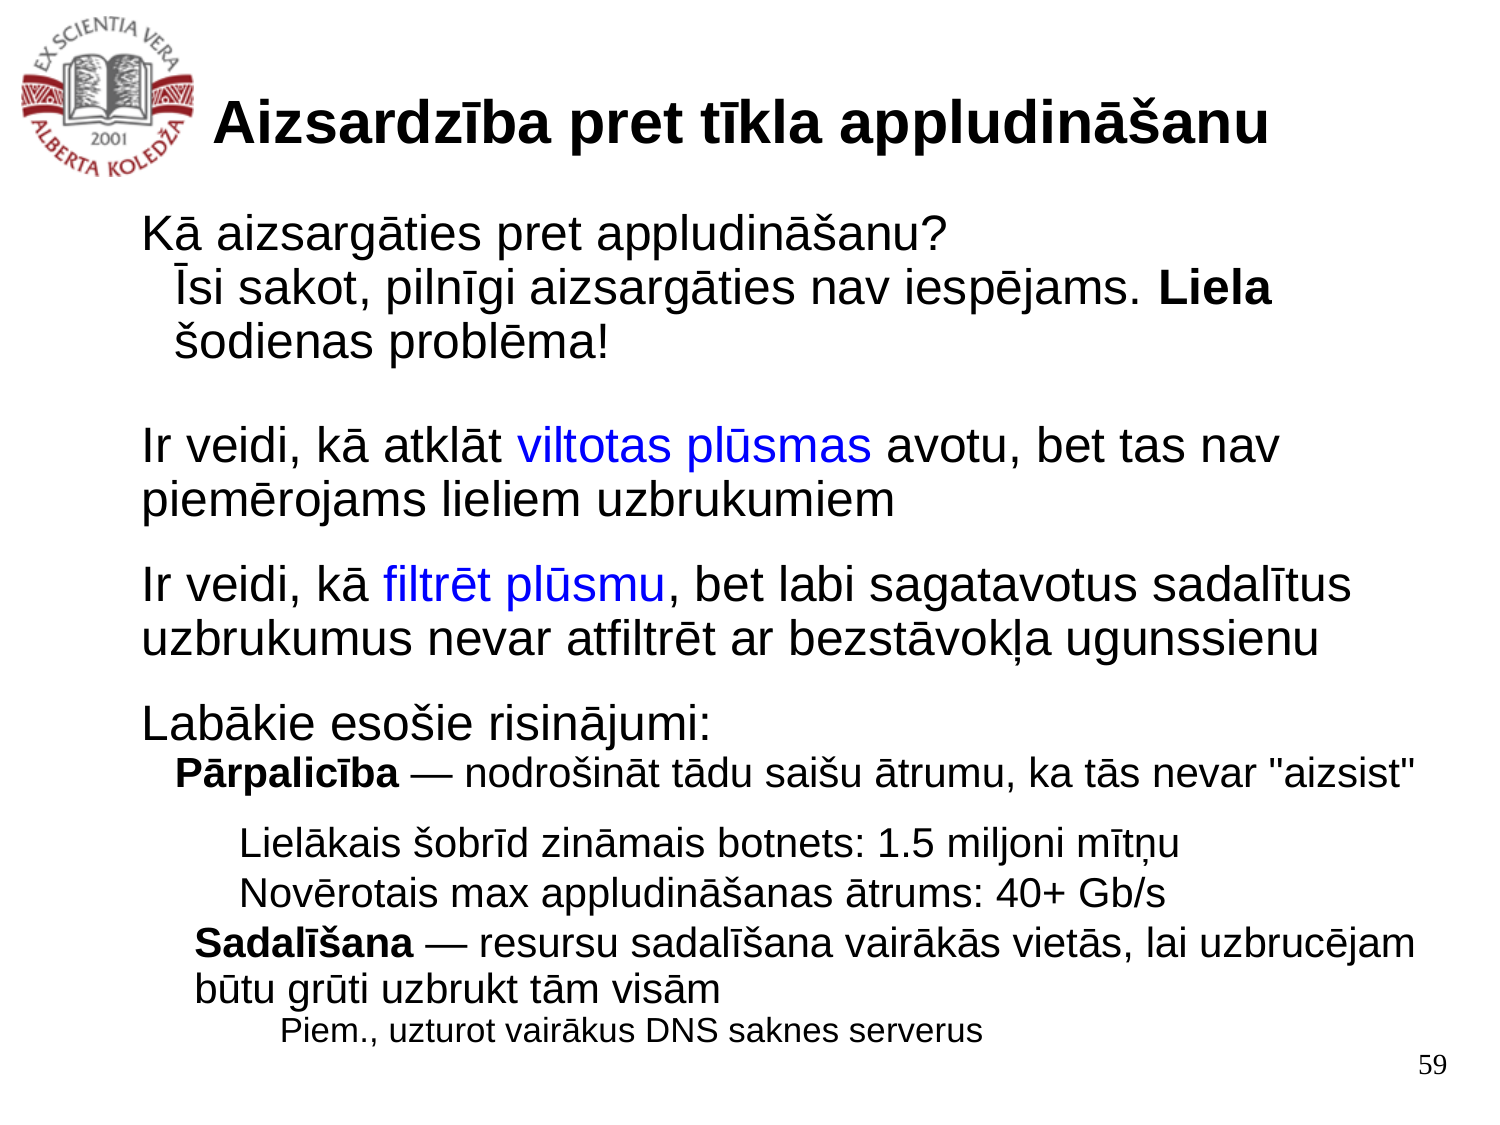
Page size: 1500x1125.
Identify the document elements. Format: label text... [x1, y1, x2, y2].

list Kā aizsargāties pret appludināšanu? Īsi sakot, pilnīgi aizsargāties nav iespējams. Liela šodienas problēma! Ir veidi, kā atklāt viltotas plūsmas avotu, bet tas nav piemērojams lieliem uzbrukumiem Ir veidi, kā filtrēt plūsmu, bet labi sagatavotus sadalītus uzbrukumus nevar atfiltrēt ar bezstāvokļa ugunssienu Labākie esošie risinājumi: Pārpalicība — nodrošināt tādu saišu ātrumu, ka tās nevar "aizsist" Lielākais šobrīd zināmais botnets: 1.5 miljoni mītņu Novērotais max appludināšanas ātrums: 40+ Gb/s Sadalīšana — resursu sadalīšana vairākās vietās, lai uzbrucējam būtu grūti uzbrukt tām visām Piem., uzturot vairākus DNS saknes serverus [74, 200, 1463, 1101]
title Aizsardzība pret tīkla appludināšanu [49, 62, 1413, 175]
picture [21, 16, 194, 177]
